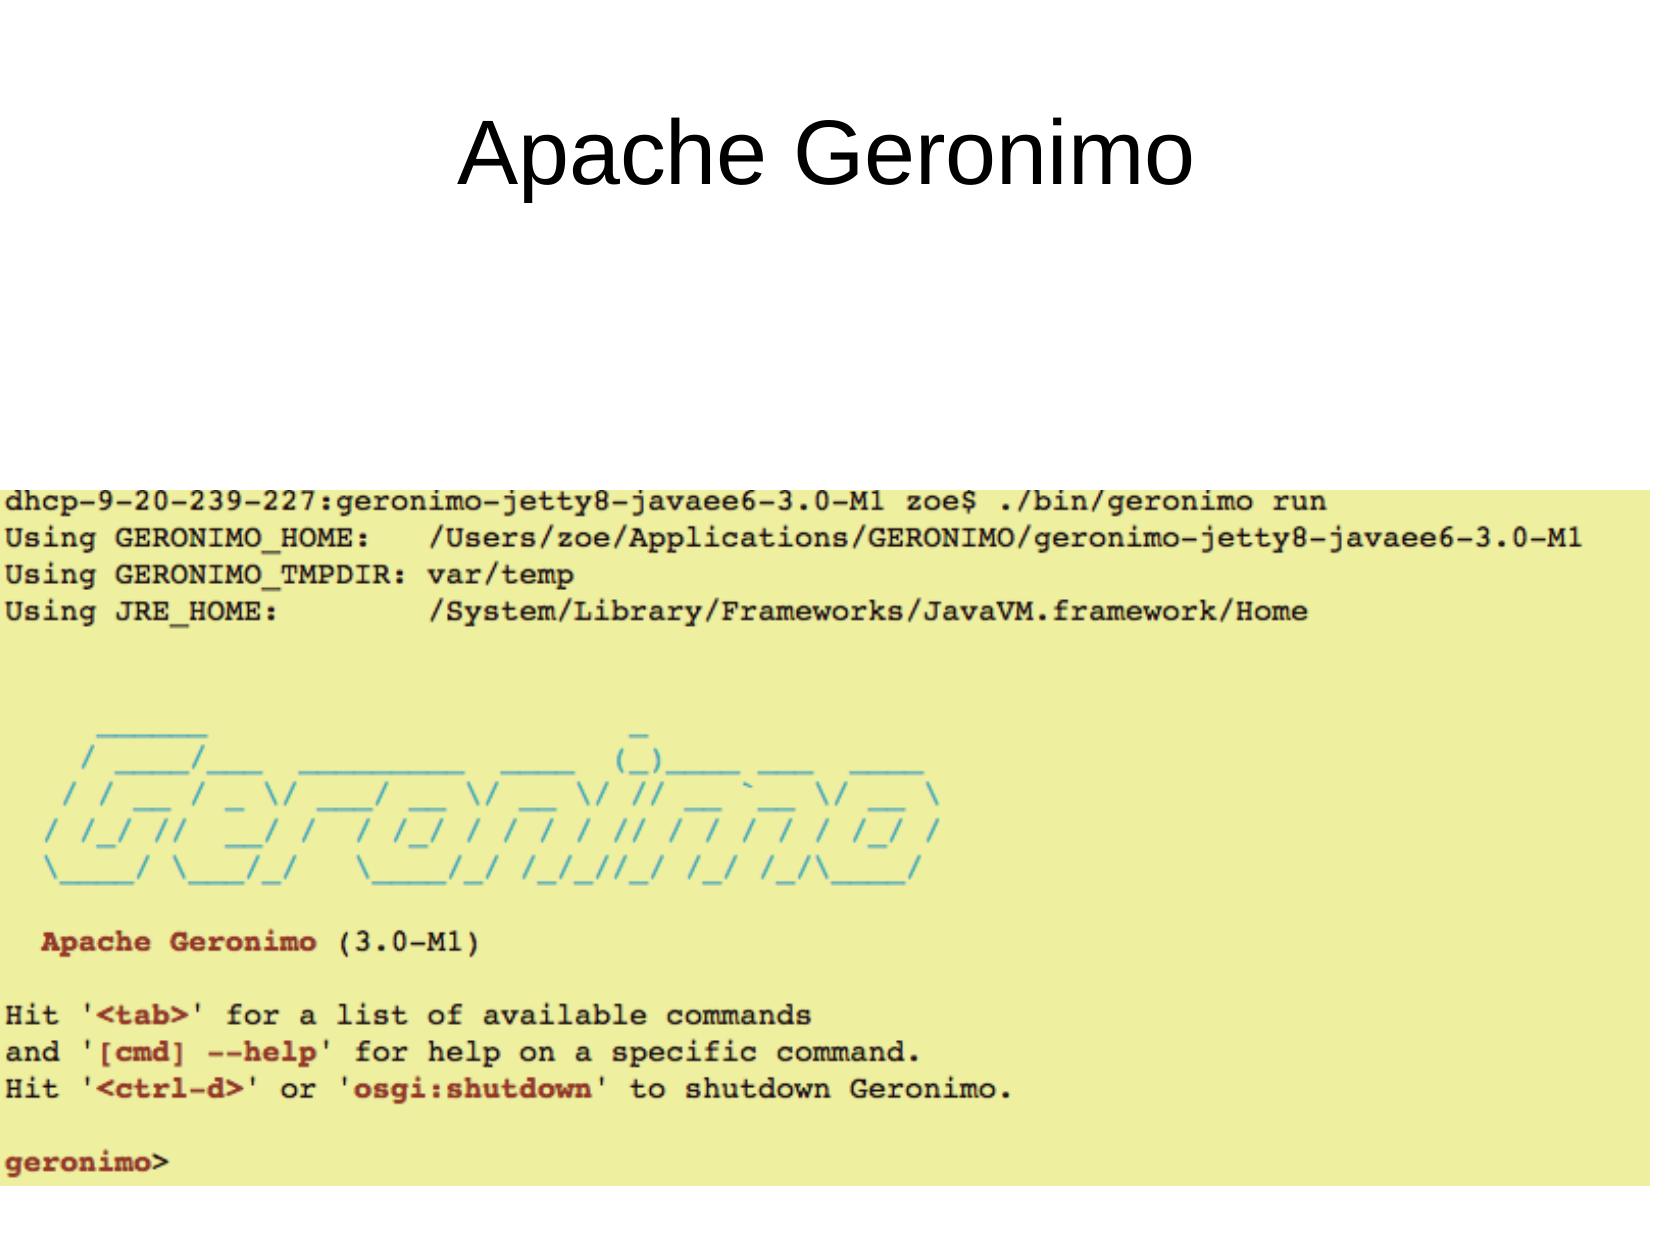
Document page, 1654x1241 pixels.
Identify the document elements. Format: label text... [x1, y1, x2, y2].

title Apache Geronimo [82, 56, 1571, 250]
picture [0, 490, 1650, 1186]
